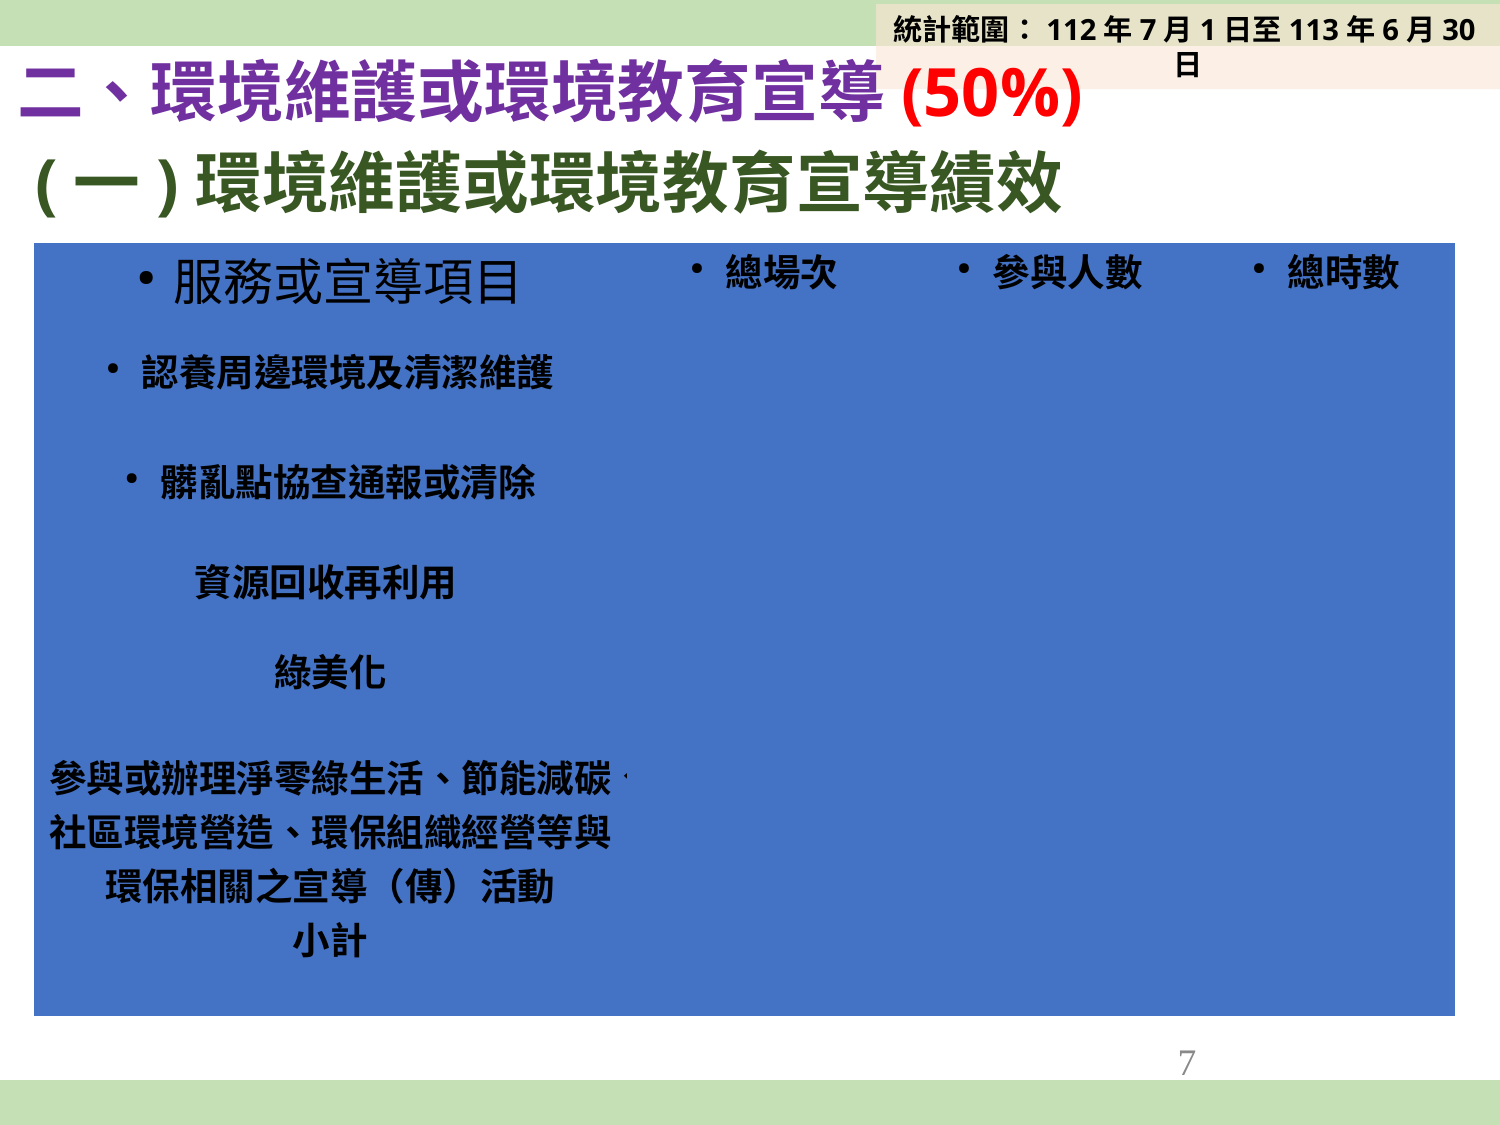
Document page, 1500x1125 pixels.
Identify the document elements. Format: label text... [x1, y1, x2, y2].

table_header 總場次 [627, 249, 902, 343]
table_cell [1198, 749, 1455, 911]
table_cell [902, 643, 1198, 749]
text_box (一)環境維護或環境教育宣導績效 [20, 142, 1114, 249]
table_header 參與人數 [902, 243, 1198, 343]
table_cell [1198, 643, 1455, 749]
table_header 總時數 [1198, 243, 1455, 343]
table_cell [902, 343, 1198, 453]
table_cell [1198, 453, 1455, 553]
table_cell [1198, 911, 1455, 1016]
table_cell [902, 553, 1198, 643]
table_cell 參與或辦理淨零綠生活、節能減碳、社區環境營造、環保組織經營等與環保相關之宣導（傳）活動 [34, 749, 627, 911]
table_cell [627, 911, 902, 1016]
table_cell [627, 749, 902, 911]
table_cell 小計 [34, 911, 627, 1016]
table_cell 認養周邊環境及清潔維護 [34, 343, 627, 453]
table_cell [1198, 343, 1455, 453]
table_cell [627, 453, 902, 553]
table_cell [627, 643, 902, 749]
text_box 二、環境維護或環境教育宣導(50%) [2, 51, 1208, 158]
table_cell 髒亂點協查通報或清除 [34, 453, 627, 553]
table_cell [902, 453, 1198, 553]
table_cell [1198, 553, 1455, 643]
table_cell 資源回收再利用 [34, 553, 627, 643]
table_cell [627, 553, 902, 643]
table_header 服務或宣導項目 [34, 249, 627, 343]
table_cell [902, 911, 1198, 1016]
table_cell [902, 749, 1198, 911]
table_cell [627, 343, 902, 453]
text_box 7 [1162, 1030, 1500, 1091]
table_cell 綠美化 [34, 643, 627, 749]
